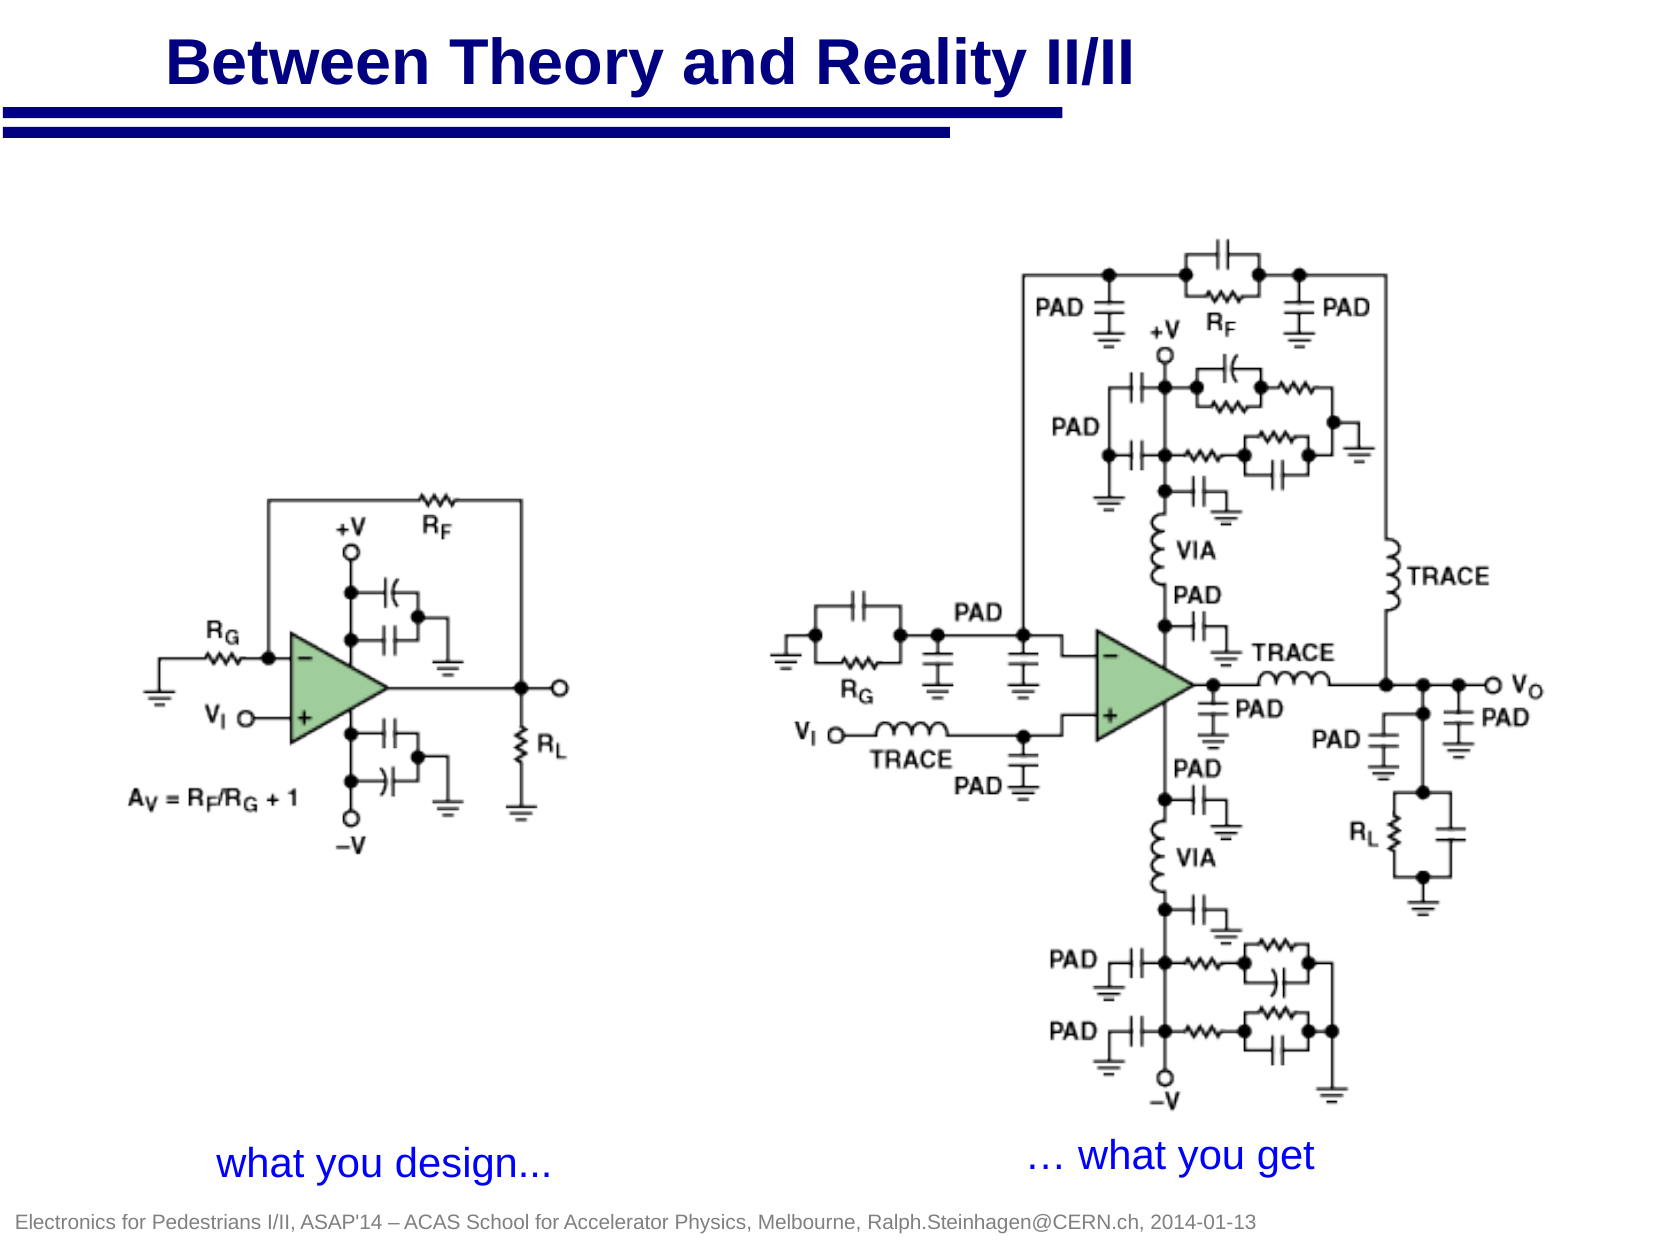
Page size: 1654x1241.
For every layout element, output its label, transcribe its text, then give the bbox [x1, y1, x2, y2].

title Between Theory and Reality II/II [165, 0, 1323, 124]
picture [127, 237, 654, 1180]
picture [738, 237, 1545, 1180]
text_box what you design... [127, 1126, 642, 1200]
text_box … what you get [912, 1118, 1427, 1192]
